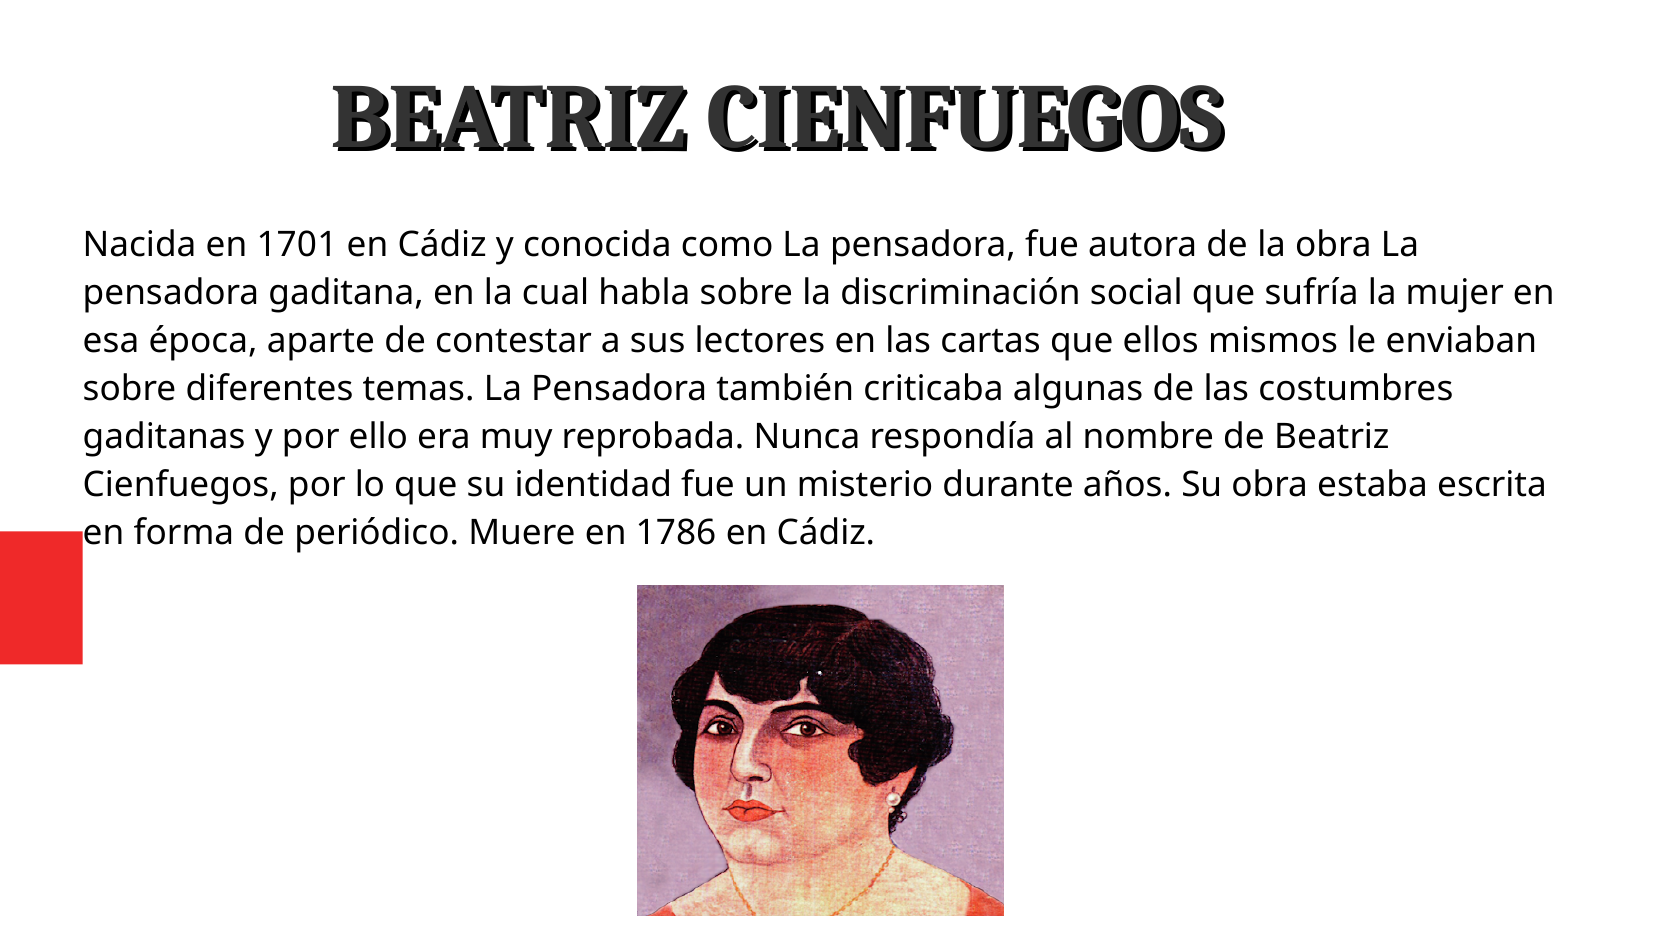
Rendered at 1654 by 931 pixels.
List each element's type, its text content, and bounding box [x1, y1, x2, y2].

title BEATRIZ CIENFUEGOS [47, 47, 1536, 188]
list Nacida en 1701 en Cádiz y conocida como La pensadora, fue autora de la obra La pensadora gaditana, en la cual habla sobre la discriminación social que sufría la mujer en esa época, aparte de contestar a sus lectores en las cartas que ellos mismos le enviaban sobre diferentes temas. La Pensadora también criticaba algunas de las costumbres gaditanas y por ello era muy reprobada. Nunca respondía al nombre de Beatriz Cienfuegos, por lo que su identidad fue un misterio durante años. Su obra estaba escrita en forma de periódico. Muere en 1786 en Cádiz. [82, 218, 1571, 562]
picture [637, 585, 1004, 916]
